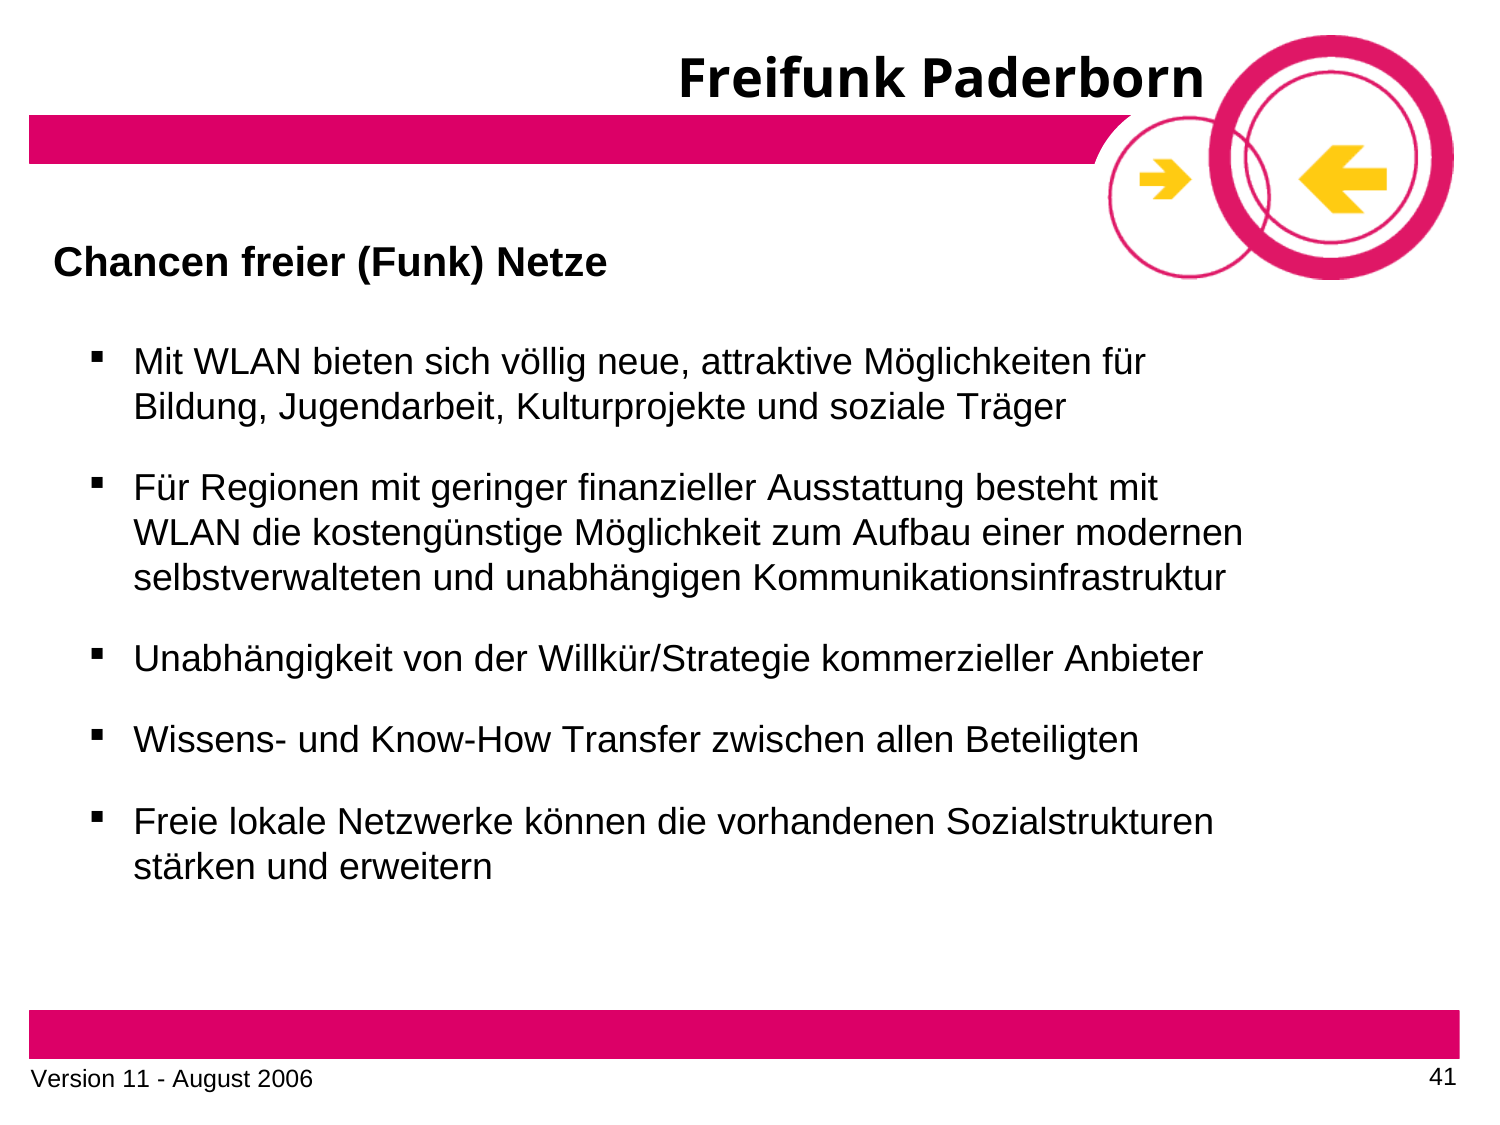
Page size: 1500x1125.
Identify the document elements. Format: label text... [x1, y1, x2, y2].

text_box Mit WLAN bieten sich völlig neue, attraktive Möglichkeiten für Bildung, Jugendarbeit, Kulturprojekte und soziale Träger Für Regionen mit geringer finanzieller Ausstattung besteht mit WLAN die kostengünstige Möglichkeit zum Aufbau einer modernen selbstverwalteten und unabhängigen Kommunikationsinfrastruktur Unabhängigkeit von der Willkür/Strategie kommerzieller Anbieter Wissens- und Know-How Transfer zwischen allen Beteiligten Freie lokale Netzwerke können die vorhandenen Sozialstrukturen stärken und erweitern [59, 337, 1288, 976]
picture [1107, 35, 1454, 280]
text_box Chancen freier (Funk) Netze [53, 235, 1046, 395]
